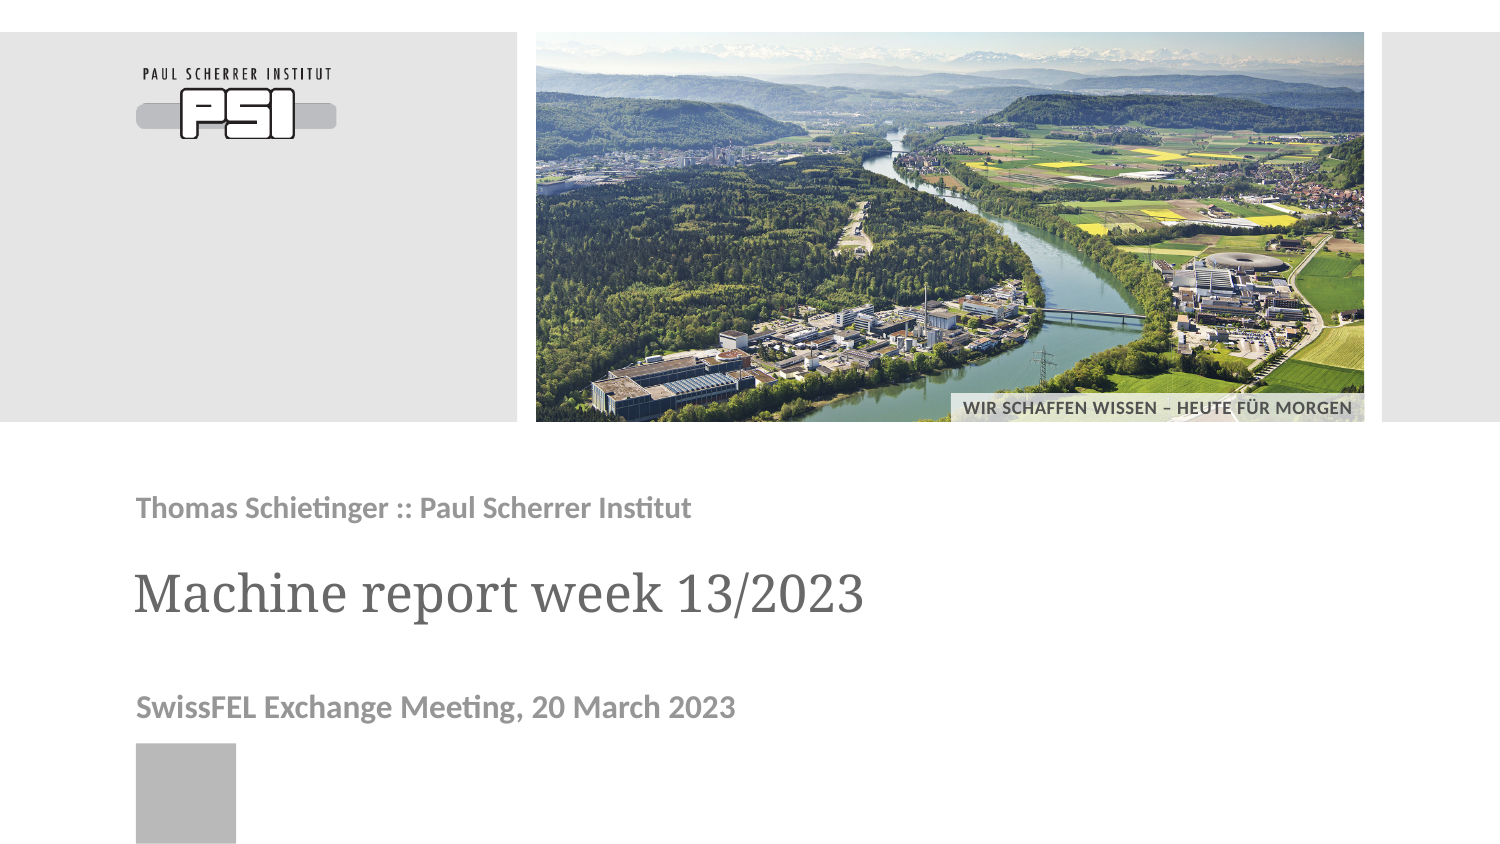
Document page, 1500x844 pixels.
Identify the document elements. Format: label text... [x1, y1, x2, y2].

picture [539, 32, 1365, 422]
subtitle Thomas Schietinger :: Paul Scherrer Institut [135, 483, 1441, 529]
title Machine report week 13/2023 [133, 560, 1441, 648]
list SwissFEL Exchange Meeting, 20 March 2023 [135, 680, 1441, 729]
